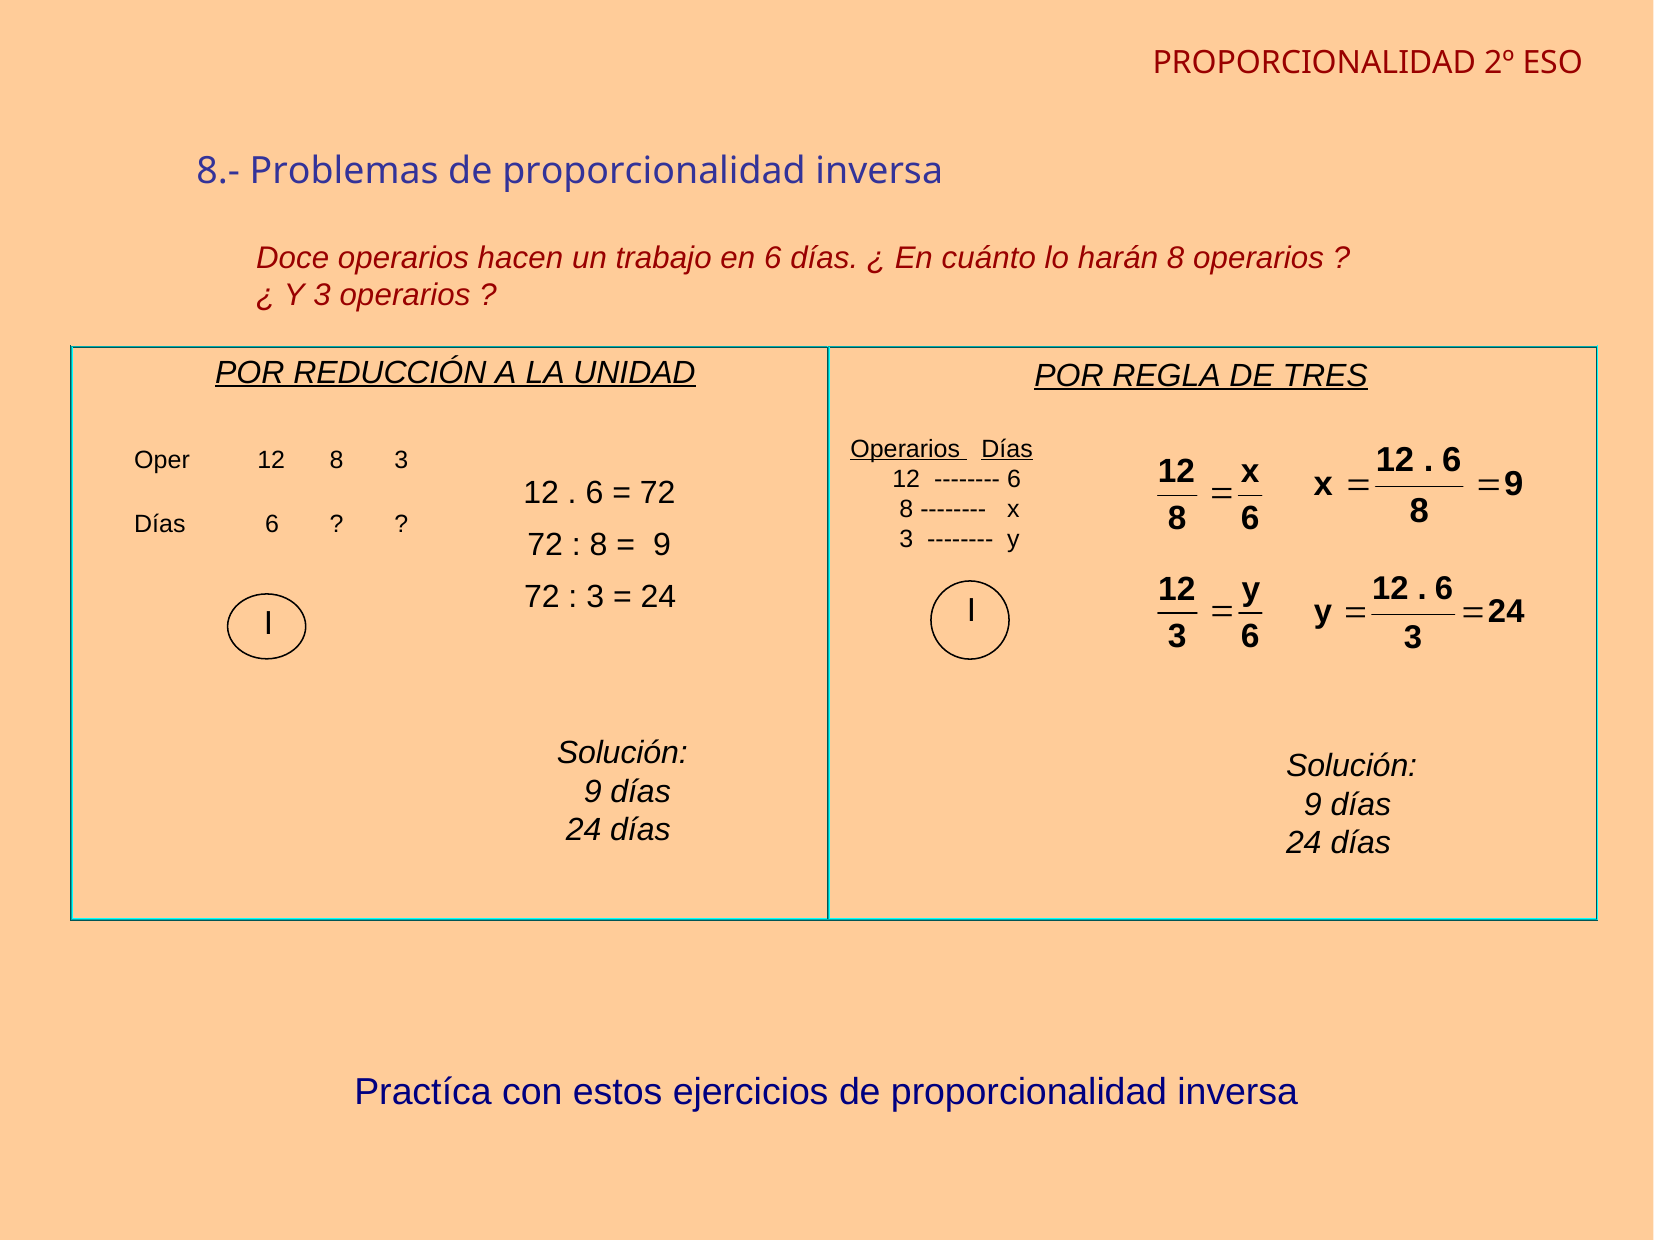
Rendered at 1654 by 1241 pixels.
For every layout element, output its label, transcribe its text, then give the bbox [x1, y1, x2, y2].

text_box I [940, 580, 992, 637]
text_box [1152, 450, 1270, 538]
text_box 8.- Problemas de proporcionalidad inversa [181, 138, 959, 199]
text_box I [237, 593, 289, 650]
text_box PROPORCIONALIDAD 2º ESO [1137, 34, 1599, 89]
table_cell 6 [228, 503, 306, 567]
table_header POR REDUCCIÓN A LA UNIDAD [73, 348, 827, 918]
text_box [1308, 437, 1530, 530]
table_header [830, 348, 1596, 918]
table_cell ? [306, 503, 371, 567]
chart [1308, 568, 1530, 656]
table_header 12 [228, 438, 306, 503]
text_box Solución: 9 días 24 días [1259, 737, 1433, 868]
table_header 3 [371, 438, 436, 503]
chart [1152, 568, 1270, 655]
table_cell ? [371, 503, 436, 567]
table_cell Días [110, 503, 228, 567]
text_box Doce operarios hacen un trabajo en 6 días. ¿ En cuánto lo harán 8 operarios ? ¿ Y 3 operarios ? [241, 229, 1368, 320]
text_box Solución: 9 días 24 días [530, 724, 704, 856]
text_box 72 : 3 = 24 [498, 568, 692, 623]
table_header 8 [306, 438, 371, 503]
text_box Practíca con estos ejercicios de proporcionalidad inversa [339, 1062, 1314, 1134]
table_header Oper [110, 438, 228, 503]
text_box POR REGLA DE TRES [1008, 346, 1384, 401]
text_box Operarios Días 12 -------- 6 8 -------- x 3 -------- y [826, 424, 1114, 560]
text_box 12 . 6 = 72 [497, 463, 691, 518]
text_box 72 : 8 = 9 [501, 515, 710, 570]
